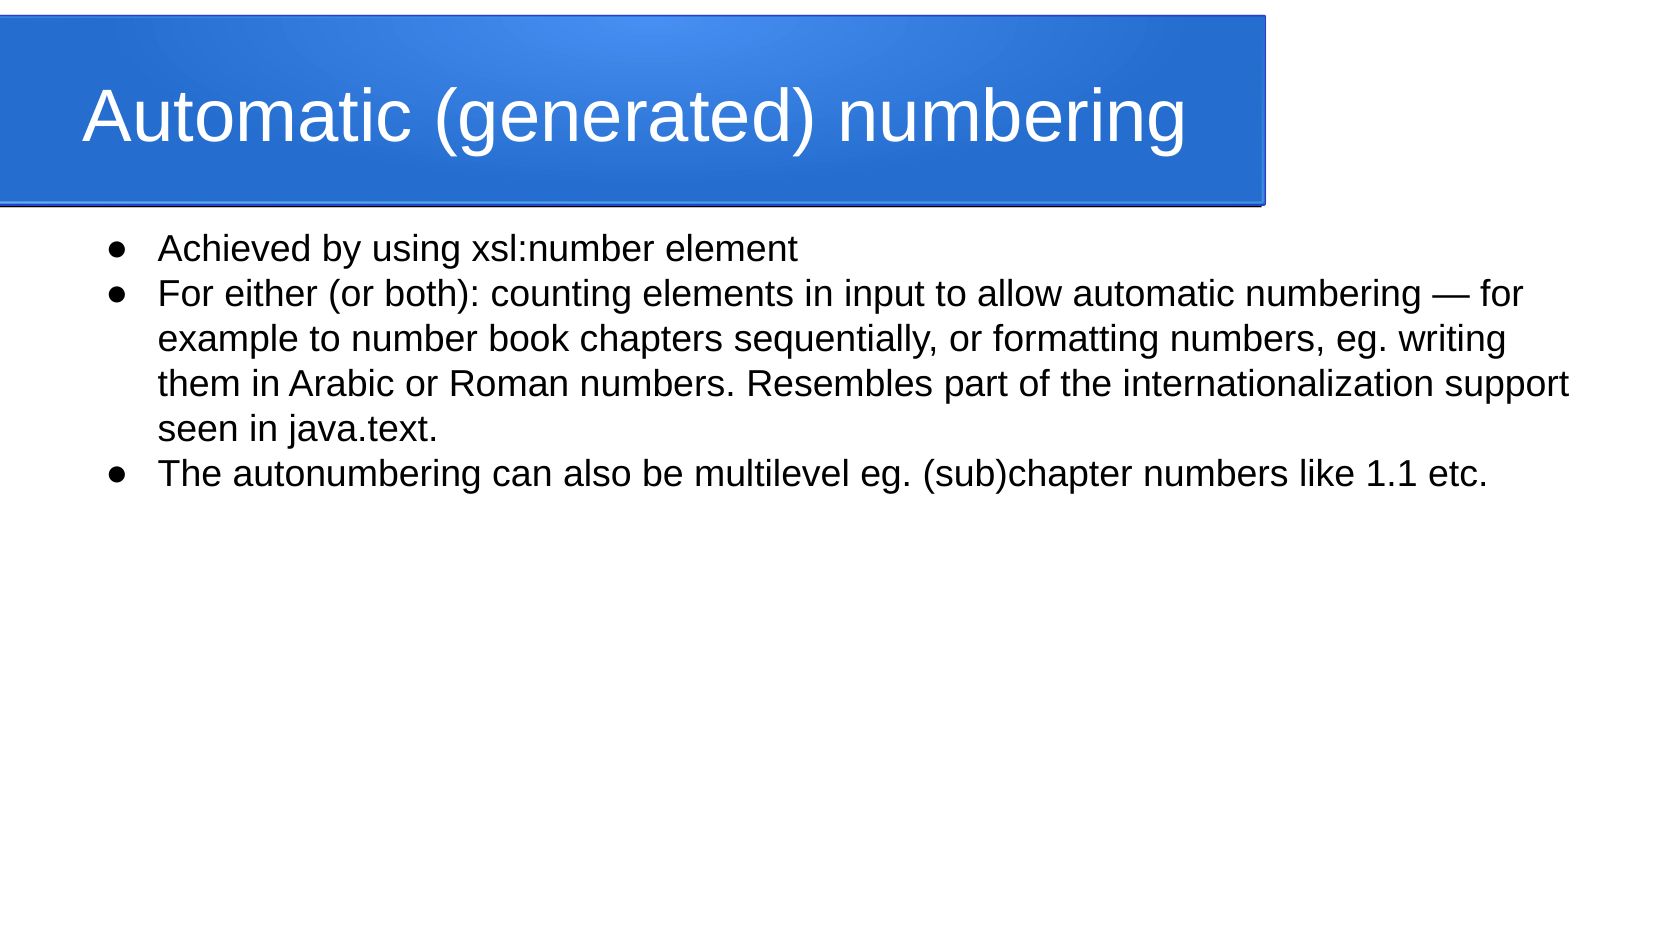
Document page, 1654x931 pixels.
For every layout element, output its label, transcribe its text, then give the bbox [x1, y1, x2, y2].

picture [0, 13, 1269, 211]
list Achieved by using xsl:number element For either (or both): counting elements in input to allow automatic numbering — for example to number book chapters sequentially, or formatting numbers, eg. writing them in Arabic or Roman numbers. Resembles part of the internationalization support seen in java.text. The autonumbering can also be multilevel eg. (sub)chapter numbers like 1.1 etc. [82, 224, 1571, 764]
title Automatic (generated) numbering [82, 35, 1235, 189]
